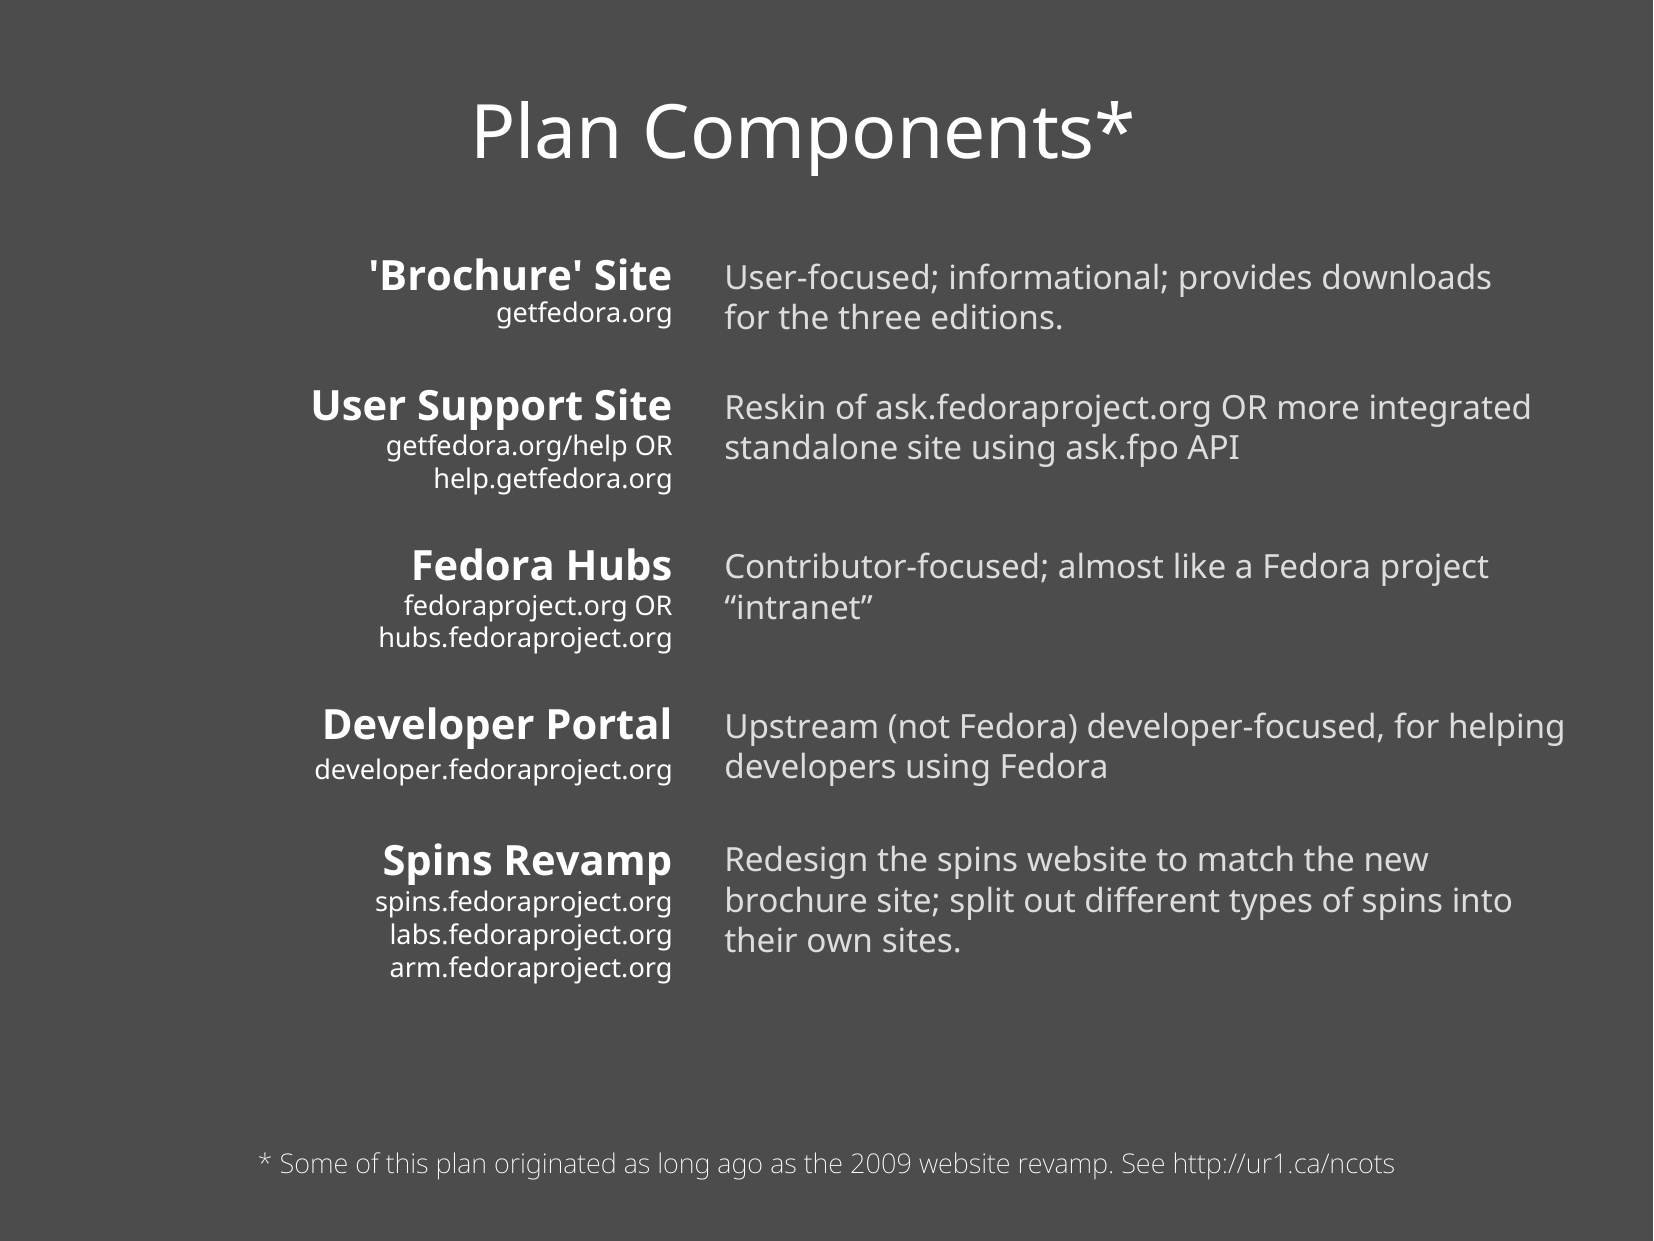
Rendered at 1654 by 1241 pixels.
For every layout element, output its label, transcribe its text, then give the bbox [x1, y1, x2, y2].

title Contributor-focused; almost like a Fedora project “intranet” [724, 548, 1582, 626]
text_box * Some of this plan originated as long ago as the 2009 website revamp. See http://ur1.ca/ncots [50, 1135, 1603, 1194]
title getfedora.org [348, 284, 673, 345]
title 'Brochure' Site [164, 234, 673, 324]
title Redesign the spins website to match the new brochure site; split out different types of spins into their own sites. [724, 843, 1582, 957]
title Upstream (not Fedora) developer-focused, for helping developers using Fedora [724, 707, 1582, 785]
title developer.fedoraproject.org [264, 737, 673, 801]
title Plan Components* [53, 6, 1554, 269]
title spins.fedoraproject.org labs.fedoraproject.org arm.fedoraproject.org [348, 888, 673, 981]
title getfedora.org/help OR help.getfedora.org [348, 430, 673, 494]
title User Support Site [164, 364, 673, 454]
title User-focused; informational; provides downloads for the three editions. [724, 258, 1582, 336]
title Developer Portal [164, 683, 673, 773]
title Spins Revamp [164, 819, 673, 909]
title fedoraproject.org OR hubs.fedoraproject.org [348, 590, 673, 653]
title Fedora Hubs [164, 523, 673, 613]
title Reskin of ask.fedoraproject.org OR more integrated standalone site using ask.fpo API [724, 388, 1582, 466]
